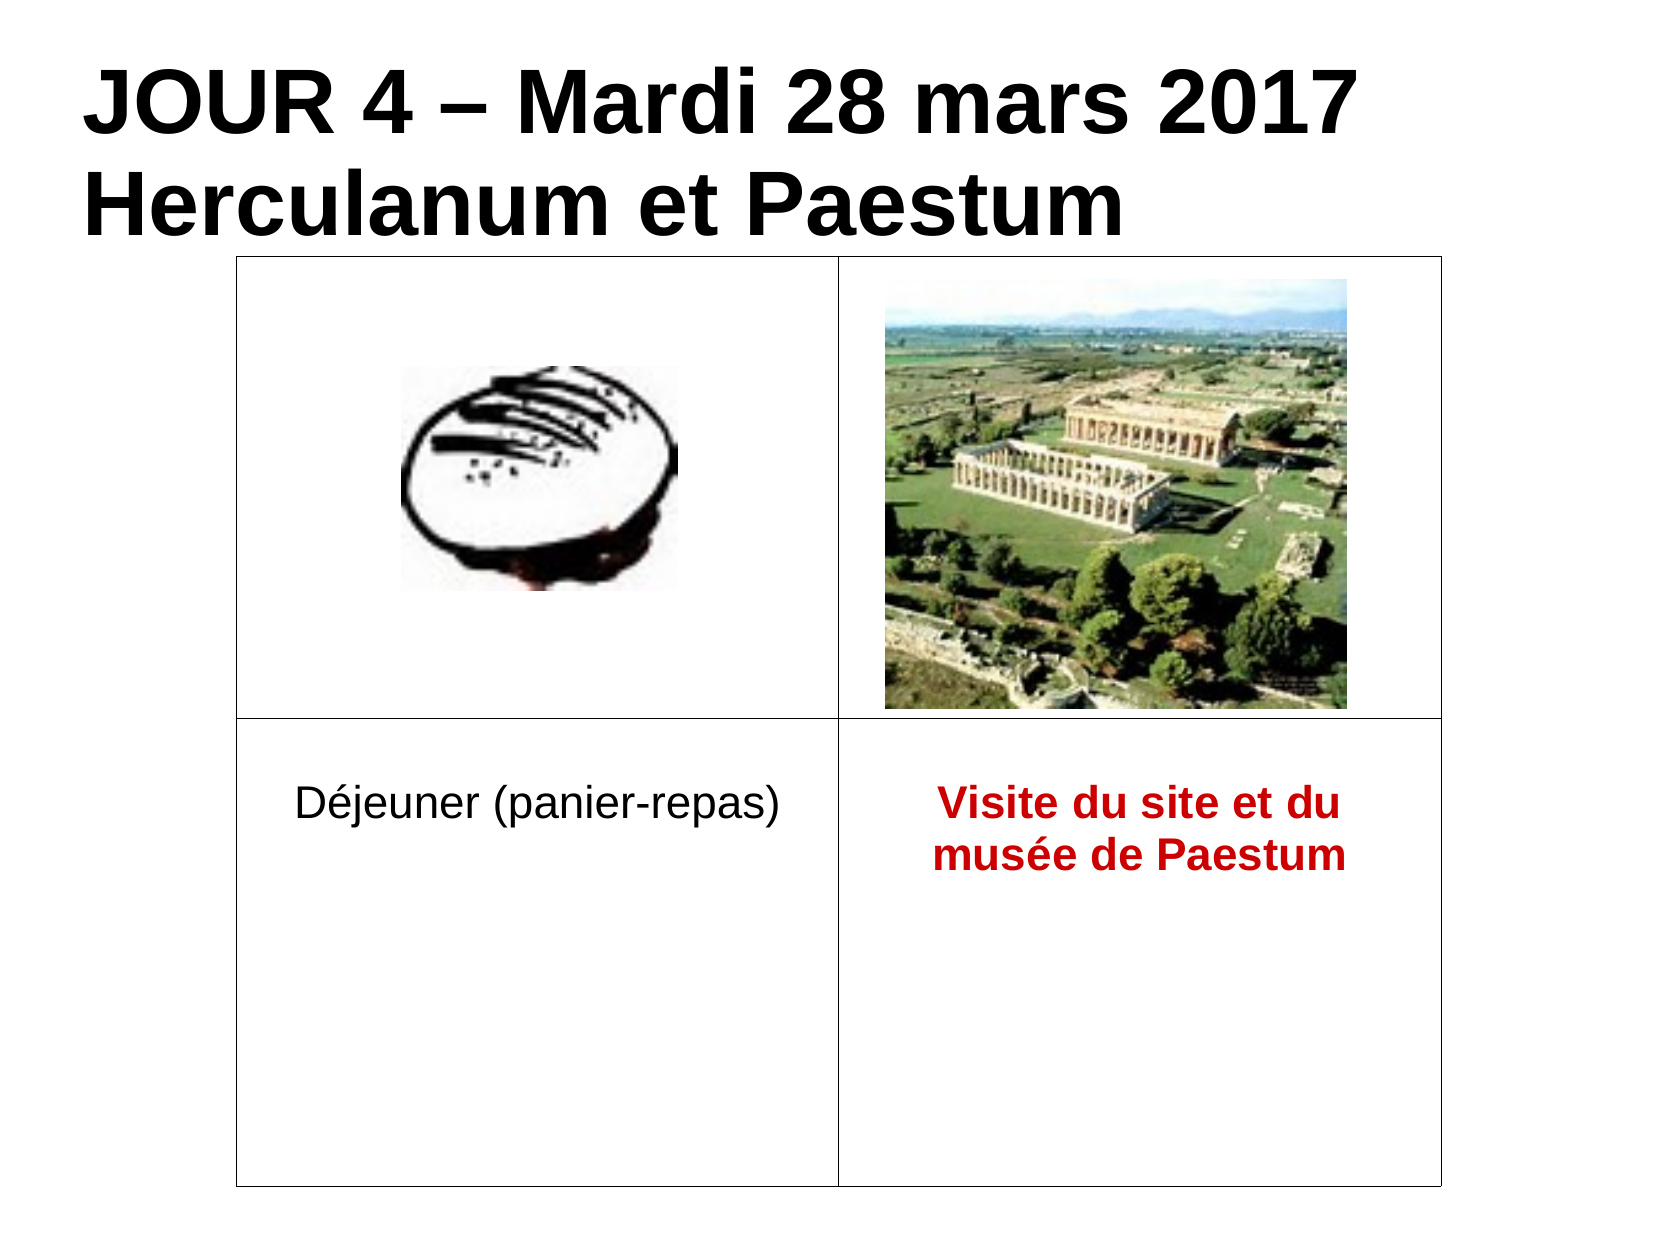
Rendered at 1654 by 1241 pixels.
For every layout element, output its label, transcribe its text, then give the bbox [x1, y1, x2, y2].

picture [885, 279, 1347, 709]
table_header [237, 257, 838, 718]
table_cell Visite du site et du musée de Paestum [839, 719, 1441, 1186]
title JOUR 4 – Mardi 28 mars 2017 Herculanum et Paestum [82, 49, 1571, 257]
table_cell Déjeuner (panier-repas) [237, 719, 838, 1186]
picture [401, 366, 678, 591]
table_header [839, 257, 1441, 718]
